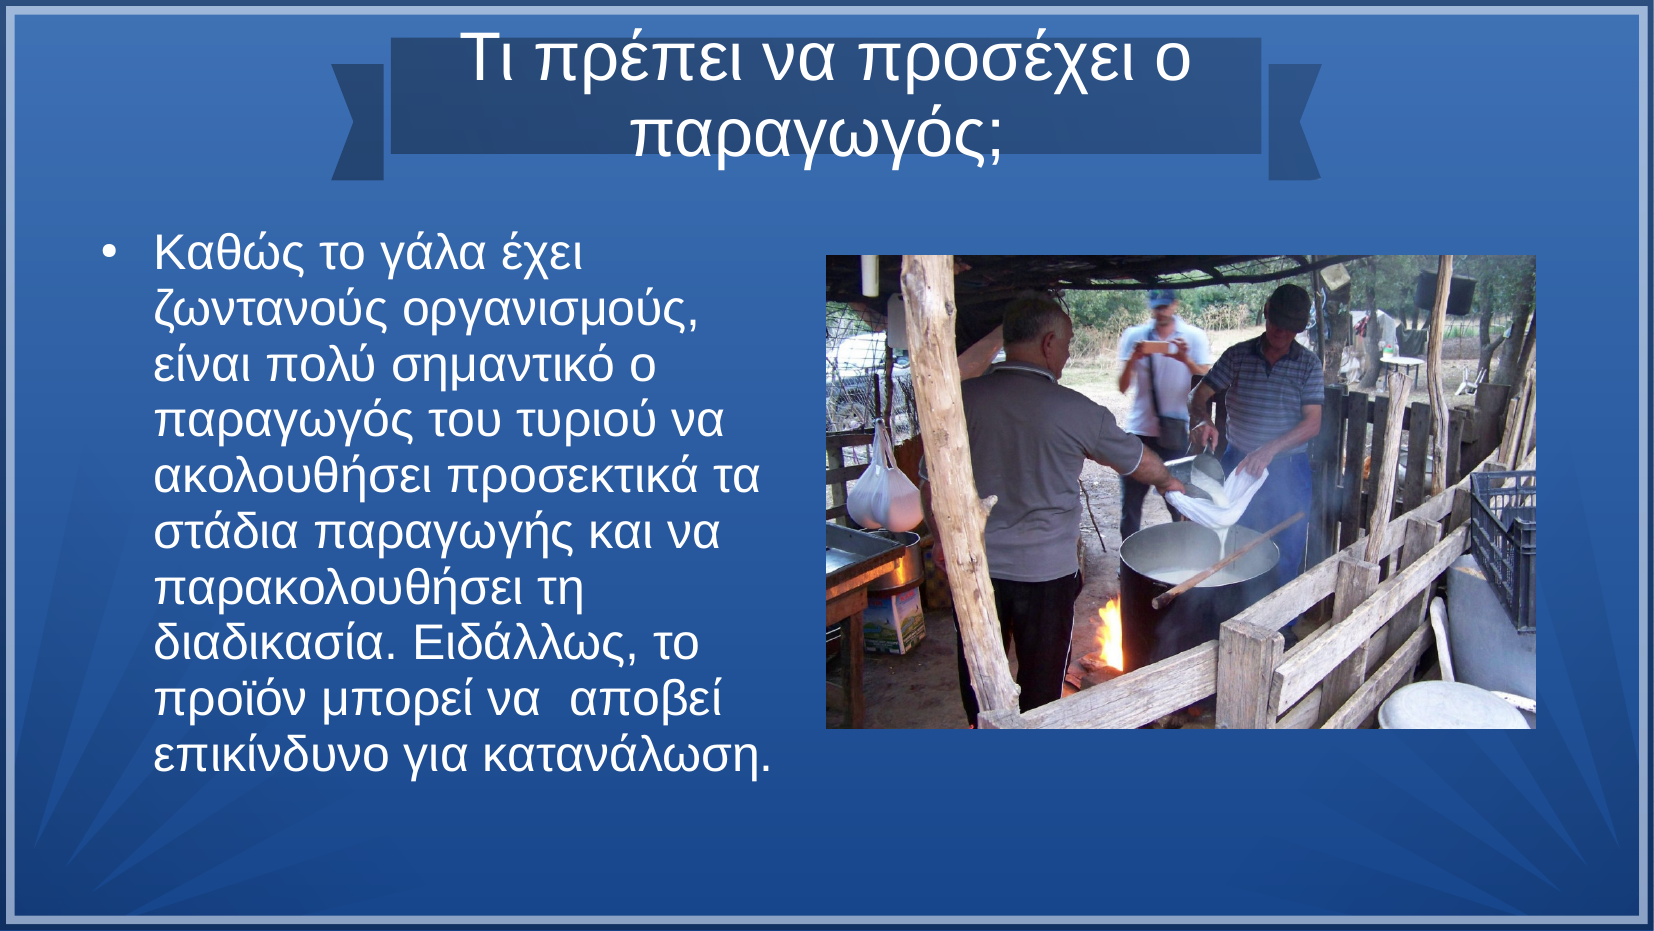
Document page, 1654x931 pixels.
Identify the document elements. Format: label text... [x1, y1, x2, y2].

list Καθώς το γάλα έχει ζωντανούς οργανισμούς, είναι πολύ σημαντικό ο παραγωγός του τυριού να ακολουθήσει προσεκτικά τα στάδια παραγωγής και να παρακολουθήσει τη διαδικασία. Ειδάλλως, το προϊόν μπορεί να αποβεί επικίνδυνο για κατανάλωση. [82, 224, 809, 848]
picture [826, 255, 1536, 729]
title Τι πρέπει να προσέχει ο παραγωγός; [389, 17, 1264, 172]
